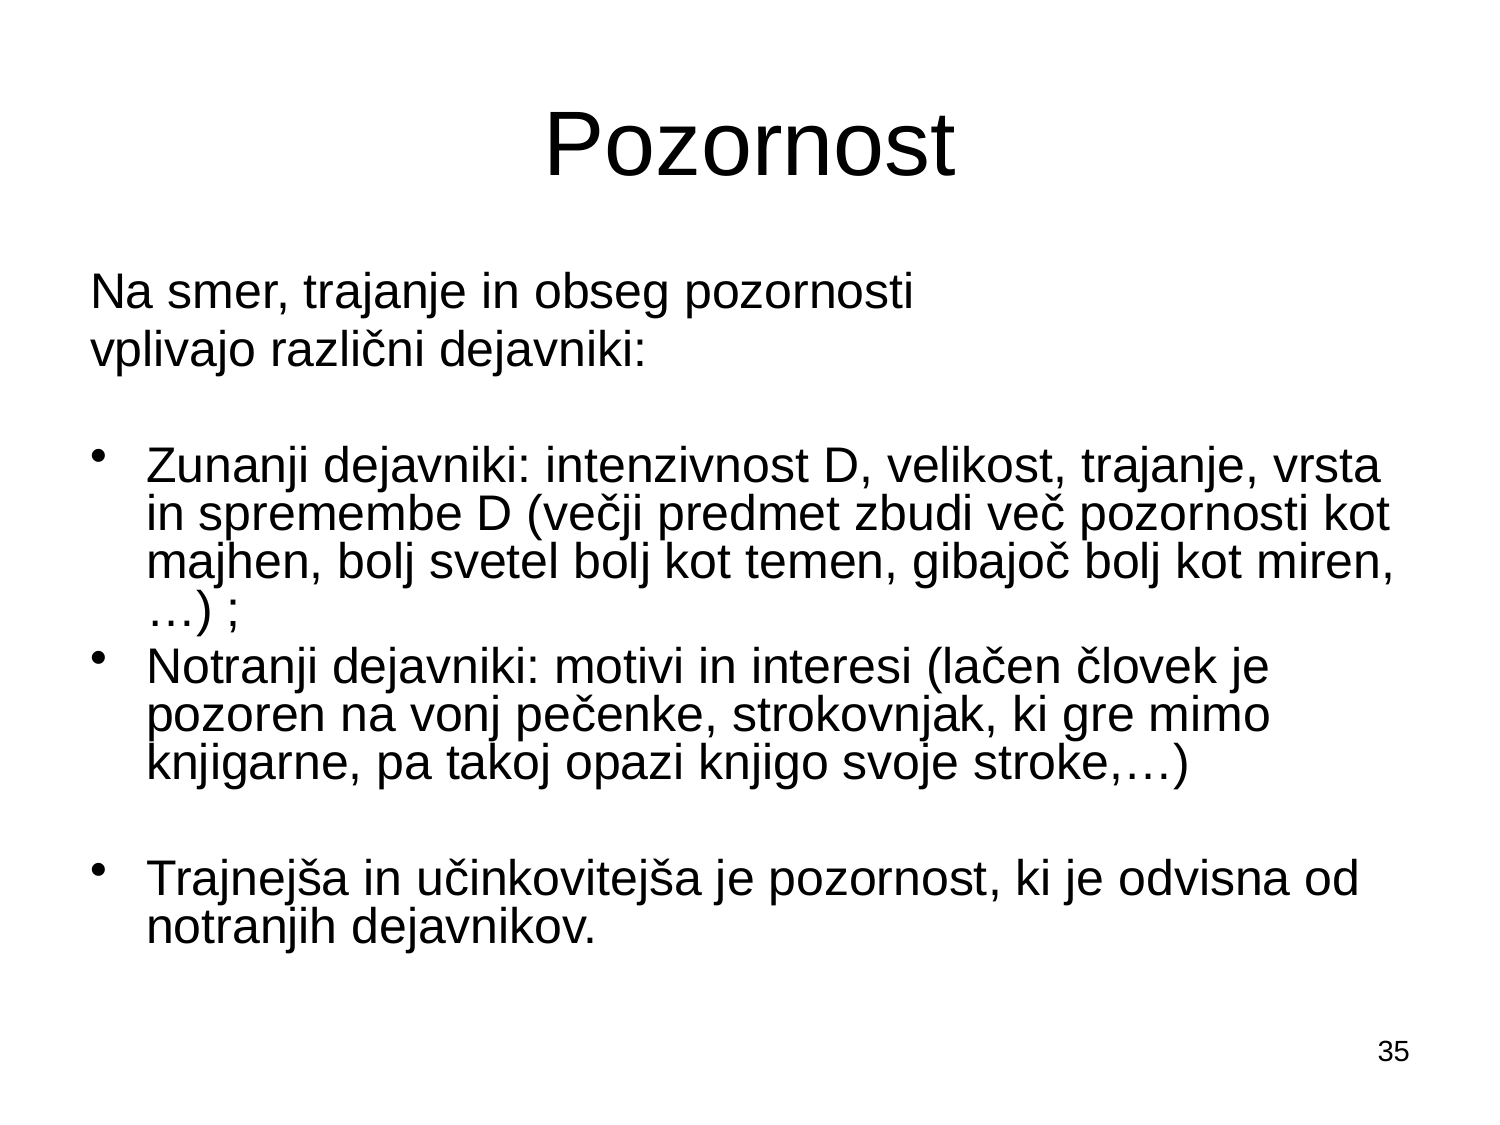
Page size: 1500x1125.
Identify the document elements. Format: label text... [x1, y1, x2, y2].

list Na smer, trajanje in obseg pozornosti vplivajo različni dejavniki: Zunanji dejavniki: intenzivnost D, velikost, trajanje, vrsta in spremembe D (večji predmet zbudi več pozornosti kot majhen, bolj svetel bolj kot temen, gibajoč bolj kot miren,…) ; Notranji dejavniki: motivi in interesi (lačen človek je pozoren na vonj pečenke, strokovnjak, ki gre mimo knjigarne, pa takoj opazi knjigo svoje stroke,…) Trajnejša in učinkovitejša je pozornost, ki je odvisna od notranjih dejavnikov. [75, 262, 1425, 1005]
title Pozornost [75, 45, 1425, 233]
slide_number <number> [1074, 1024, 1425, 1103]
